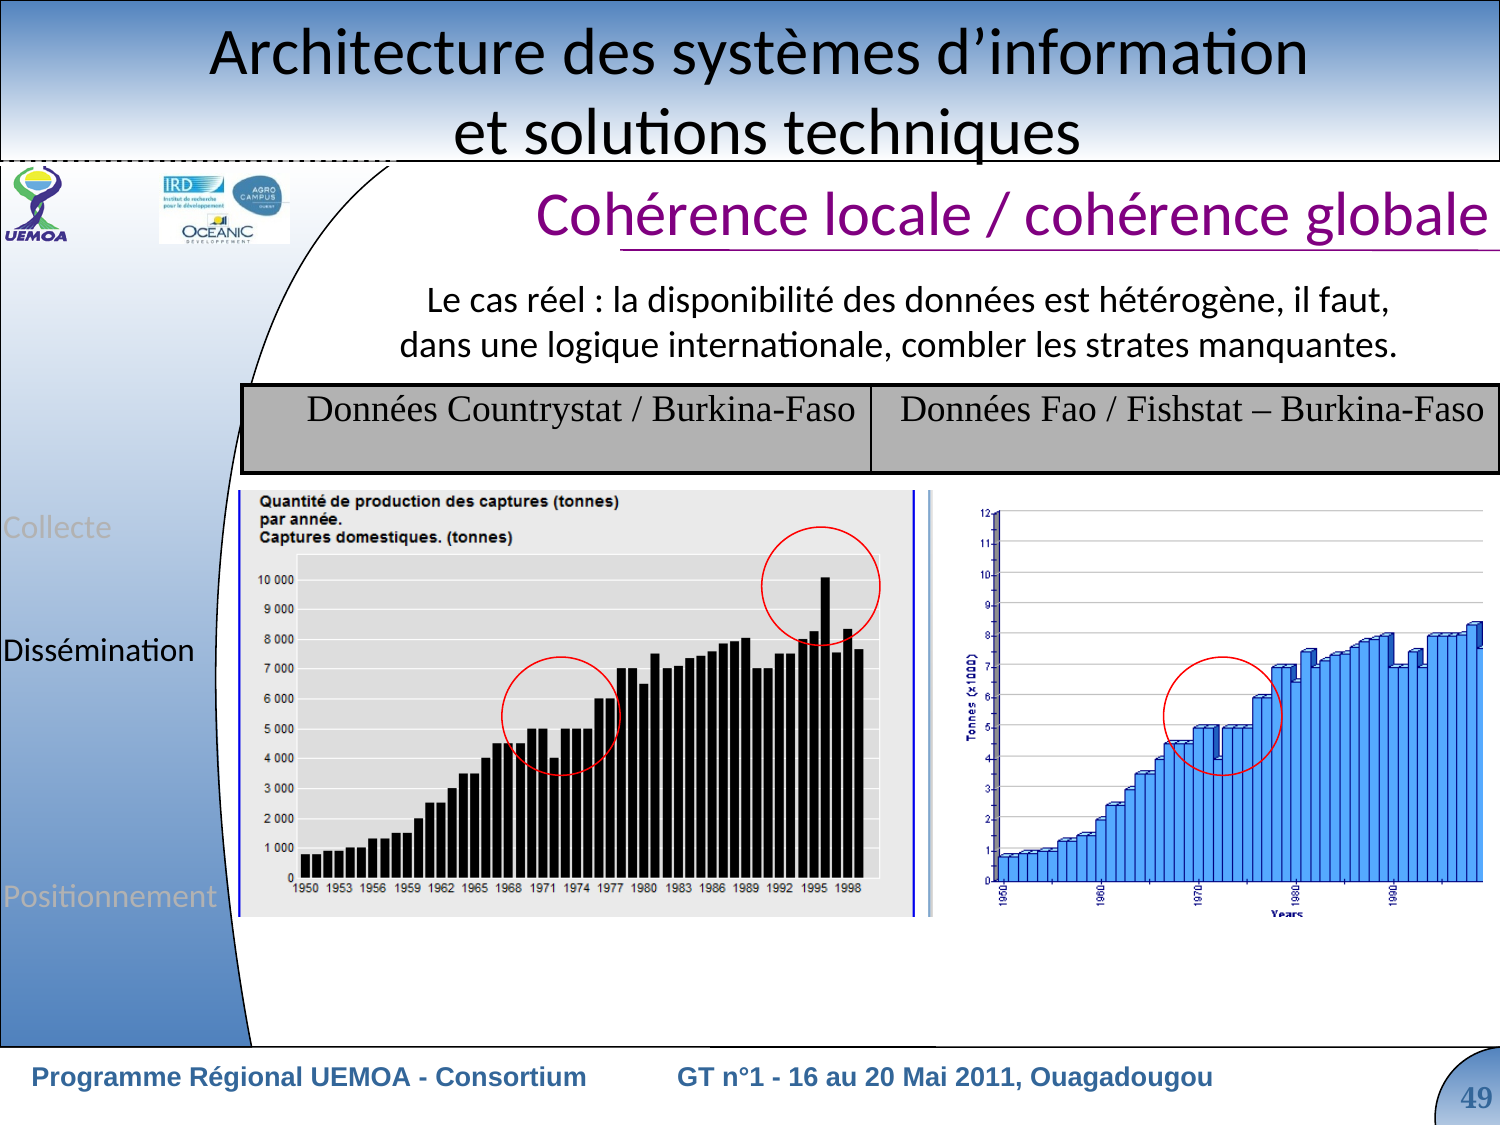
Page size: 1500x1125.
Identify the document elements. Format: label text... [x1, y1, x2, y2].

table_header Données Fao / Fishstat – Burkina-Faso [872, 387, 1498, 471]
picture [159, 173, 265, 244]
table_header Collecte Dissémination Positionnement [0, 497, 313, 1045]
text_box Architecture des systèmes d’information et solutions techniques [53, 0, 1483, 161]
text_box Le cas réel : la disponibilité des données est hétérogène, il faut, dans une logique internationale, combler les strates manquantes. [384, 267, 1415, 373]
picture [0, 166, 73, 244]
picture [236, 490, 1483, 917]
text_box Cohérence locale / cohérence globale [265, 165, 1500, 256]
table_header Données Countrystat / Burkina-Faso [244, 387, 870, 471]
